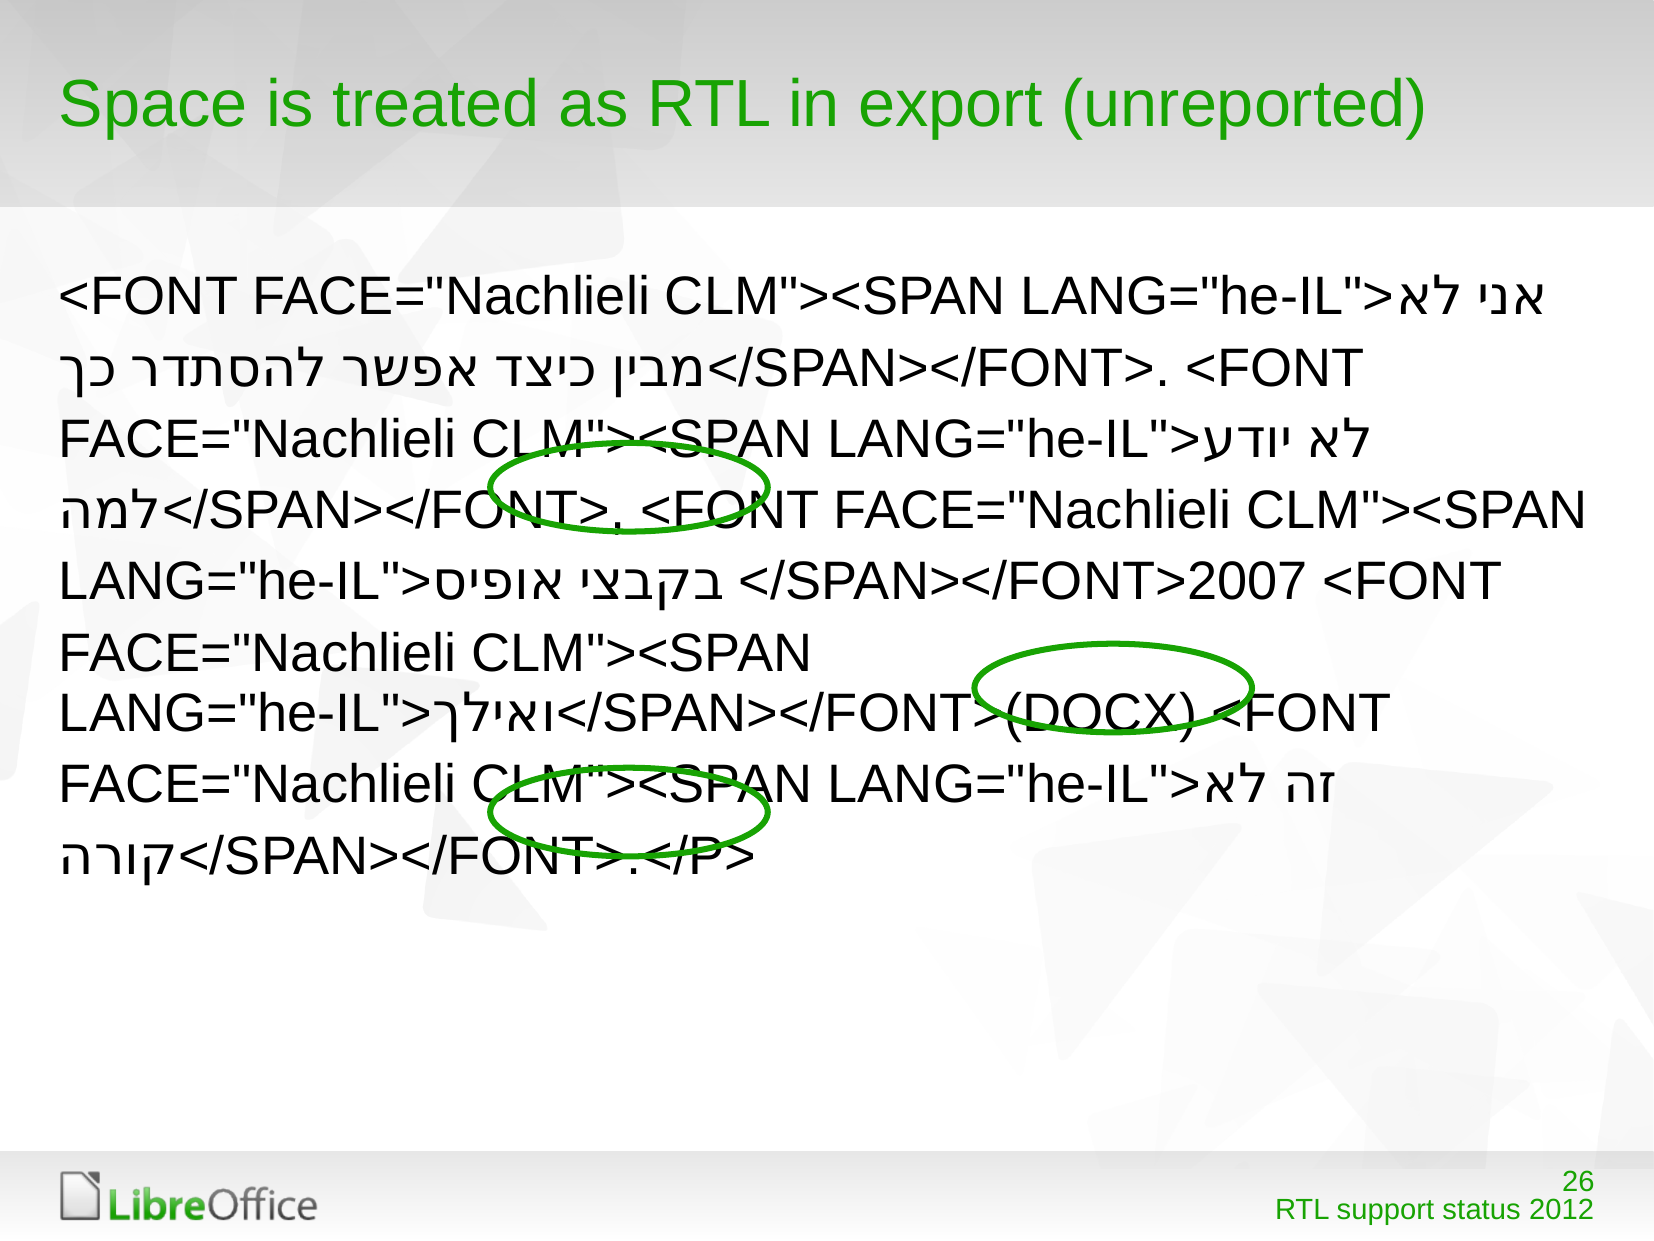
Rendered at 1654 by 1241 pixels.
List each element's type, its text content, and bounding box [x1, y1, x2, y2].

picture [915, 548, 1654, 1169]
title Space is treated as RTL in export (unreported) [59, 29, 1595, 178]
picture [0, 0, 783, 931]
picture [41, 1152, 337, 1240]
subtitle <FONT FACE="Nachlieli CLM"><SPAN LANG="he-IL">אני לא מבין כיצד אפשר להסתדר כך</SPAN></FONT>. <FONT FACE="Nachlieli CLM"><SPAN LANG="he-IL">לא יודע למה</SPAN></FONT>, <FONT FACE="Nachlieli CLM"><SPAN LANG="he-IL">בקבצי אופיס </SPAN></FONT>2007 <FONT FACE="Nachlieli CLM"><SPAN LANG="he-IL">ואילך</SPAN></FONT>(DOCX) <FONT FACE="Nachlieli CLM"><SPAN LANG="he-IL">זה לא קורה</SPAN></FONT>.</P> [59, 265, 1595, 986]
